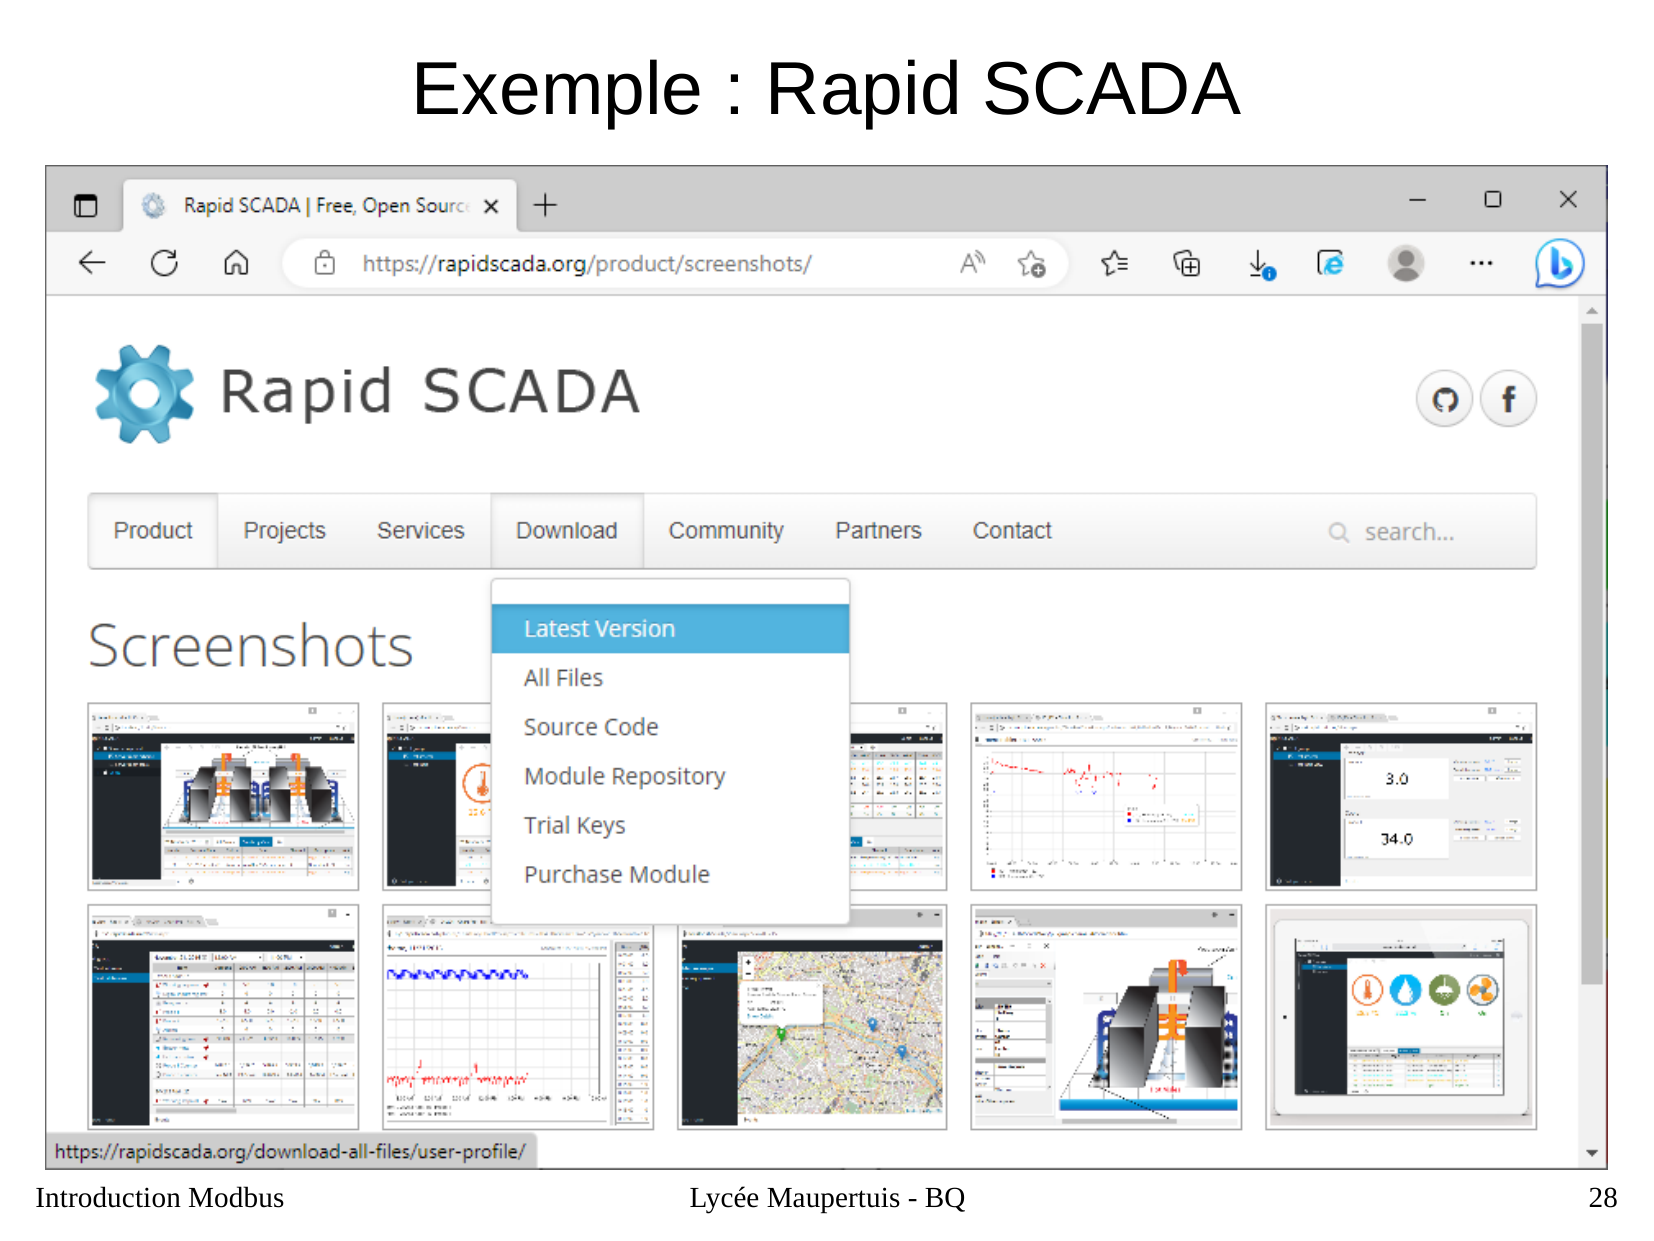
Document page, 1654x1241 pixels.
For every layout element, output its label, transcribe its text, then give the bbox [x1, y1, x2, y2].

title Exemple : Rapid SCADA [35, 35, 1619, 142]
picture [45, 165, 1608, 1170]
